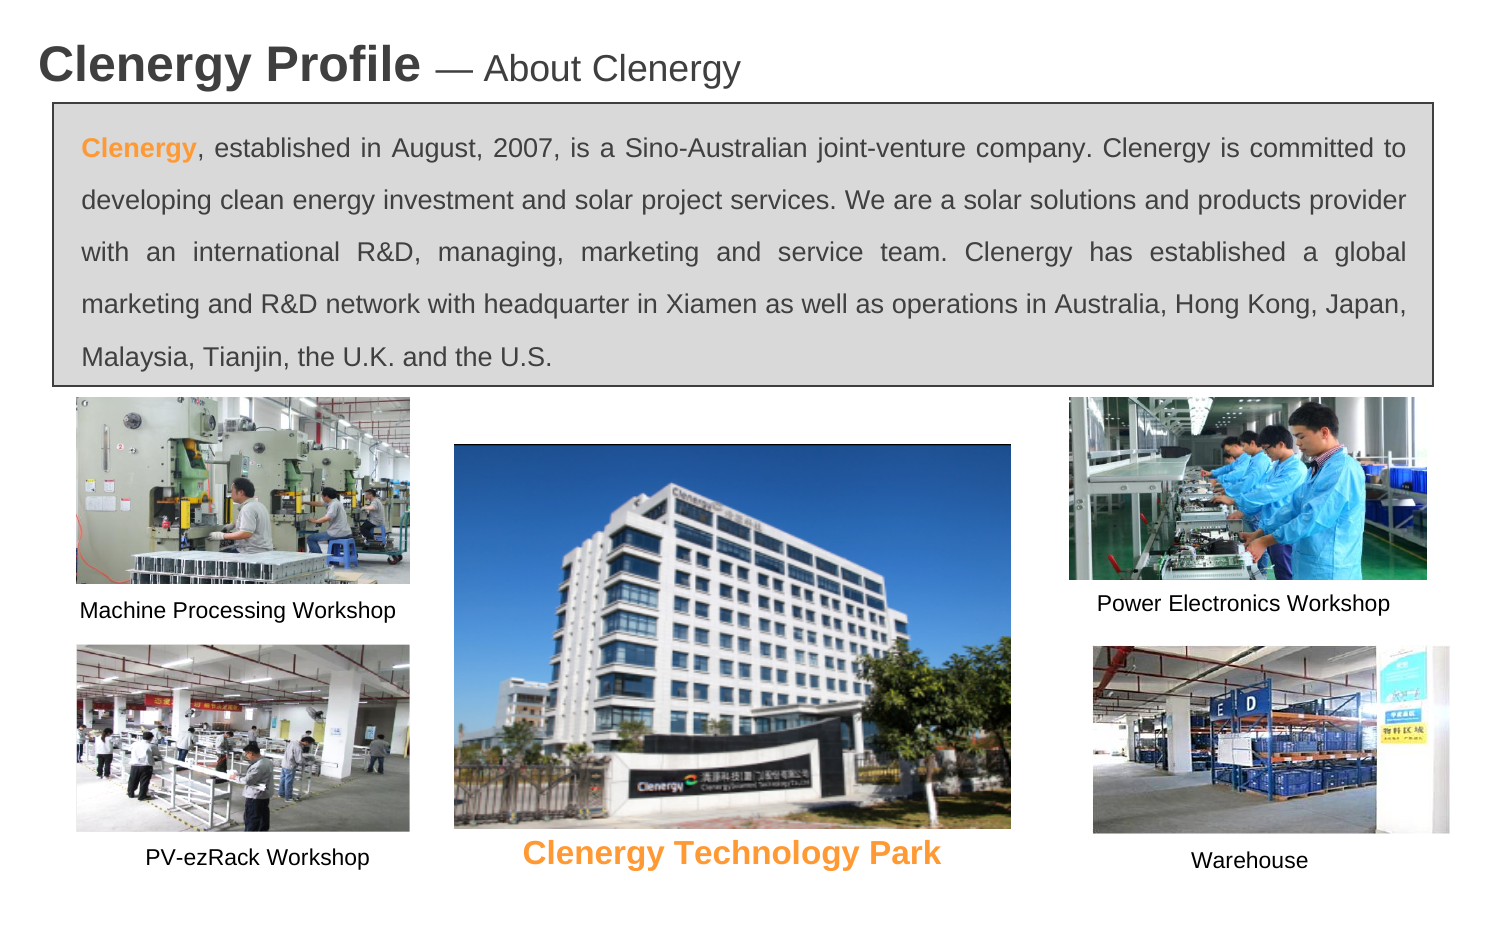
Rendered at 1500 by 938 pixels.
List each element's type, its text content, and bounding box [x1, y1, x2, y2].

text_box Warehouse [1131, 838, 1368, 882]
text_box PV-ezRack Workshop [130, 835, 408, 879]
text_box Clenergy, established in August, 2007, is a Sino-Australian joint-venture company. Clenergy is committed to developing clean energy investment and solar project services. We are a solar solutions and products provider with an international R&D, managing, marketing and service team. Clenergy has established a global marketing and R&D network with headquarter in Xiamen as well as operations in Australia, Hong Kong, Japan, Malaysia, Tianjin, the U.K. and the U.S. [64, 102, 1424, 380]
picture [1092, 645, 1450, 834]
picture [454, 444, 1011, 829]
picture [1069, 397, 1427, 580]
text_box [53, 102, 1433, 386]
text_box Clenergy Technology Park [454, 823, 1010, 880]
text_box Machine Processing Workshop [64, 587, 420, 631]
picture [76, 644, 410, 832]
text_box Power Electronics Workshop [1082, 581, 1436, 624]
picture [76, 397, 410, 584]
text_box Clenergy Profile — About Clenergy [23, 23, 810, 99]
